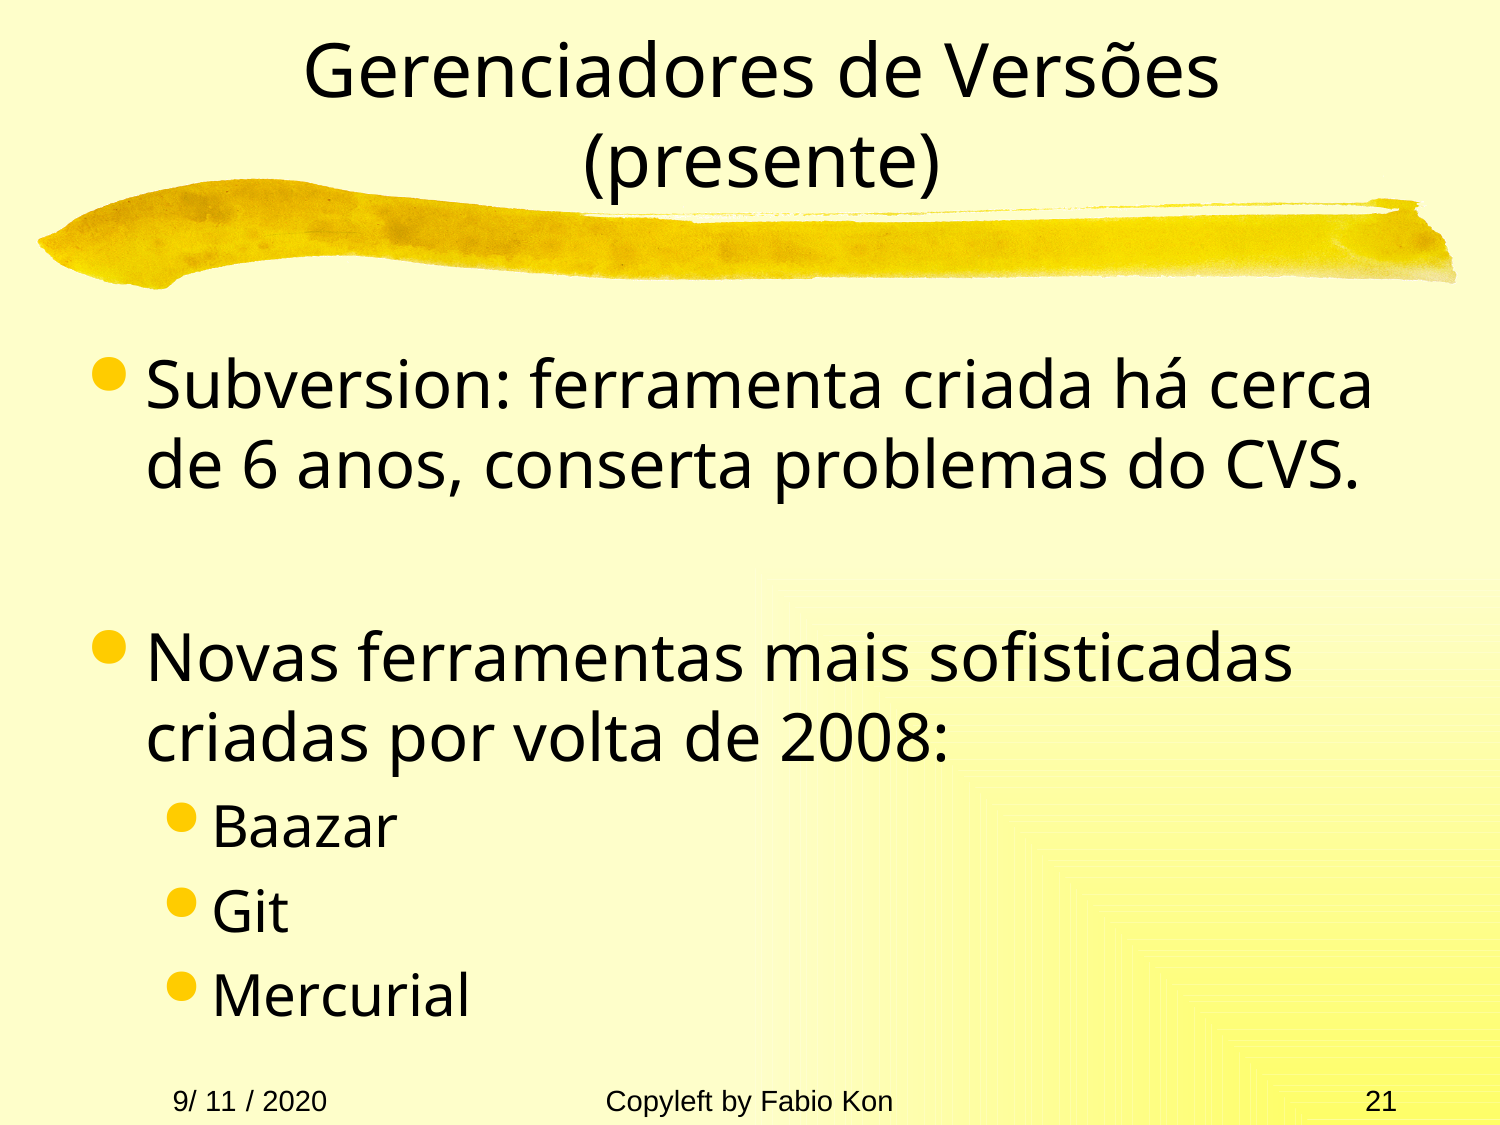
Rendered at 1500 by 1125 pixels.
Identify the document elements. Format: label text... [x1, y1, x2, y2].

list Subversion: ferramenta criada há cerca de 6 anos, conserta problemas do CVS. Novas ferramentas mais sofisticadas criadas por volta de 2008: Baazar Git Mercurial [74, 334, 1417, 1037]
picture [24, 174, 1463, 297]
title Gerenciadores de Versões (presente) [125, 14, 1401, 211]
